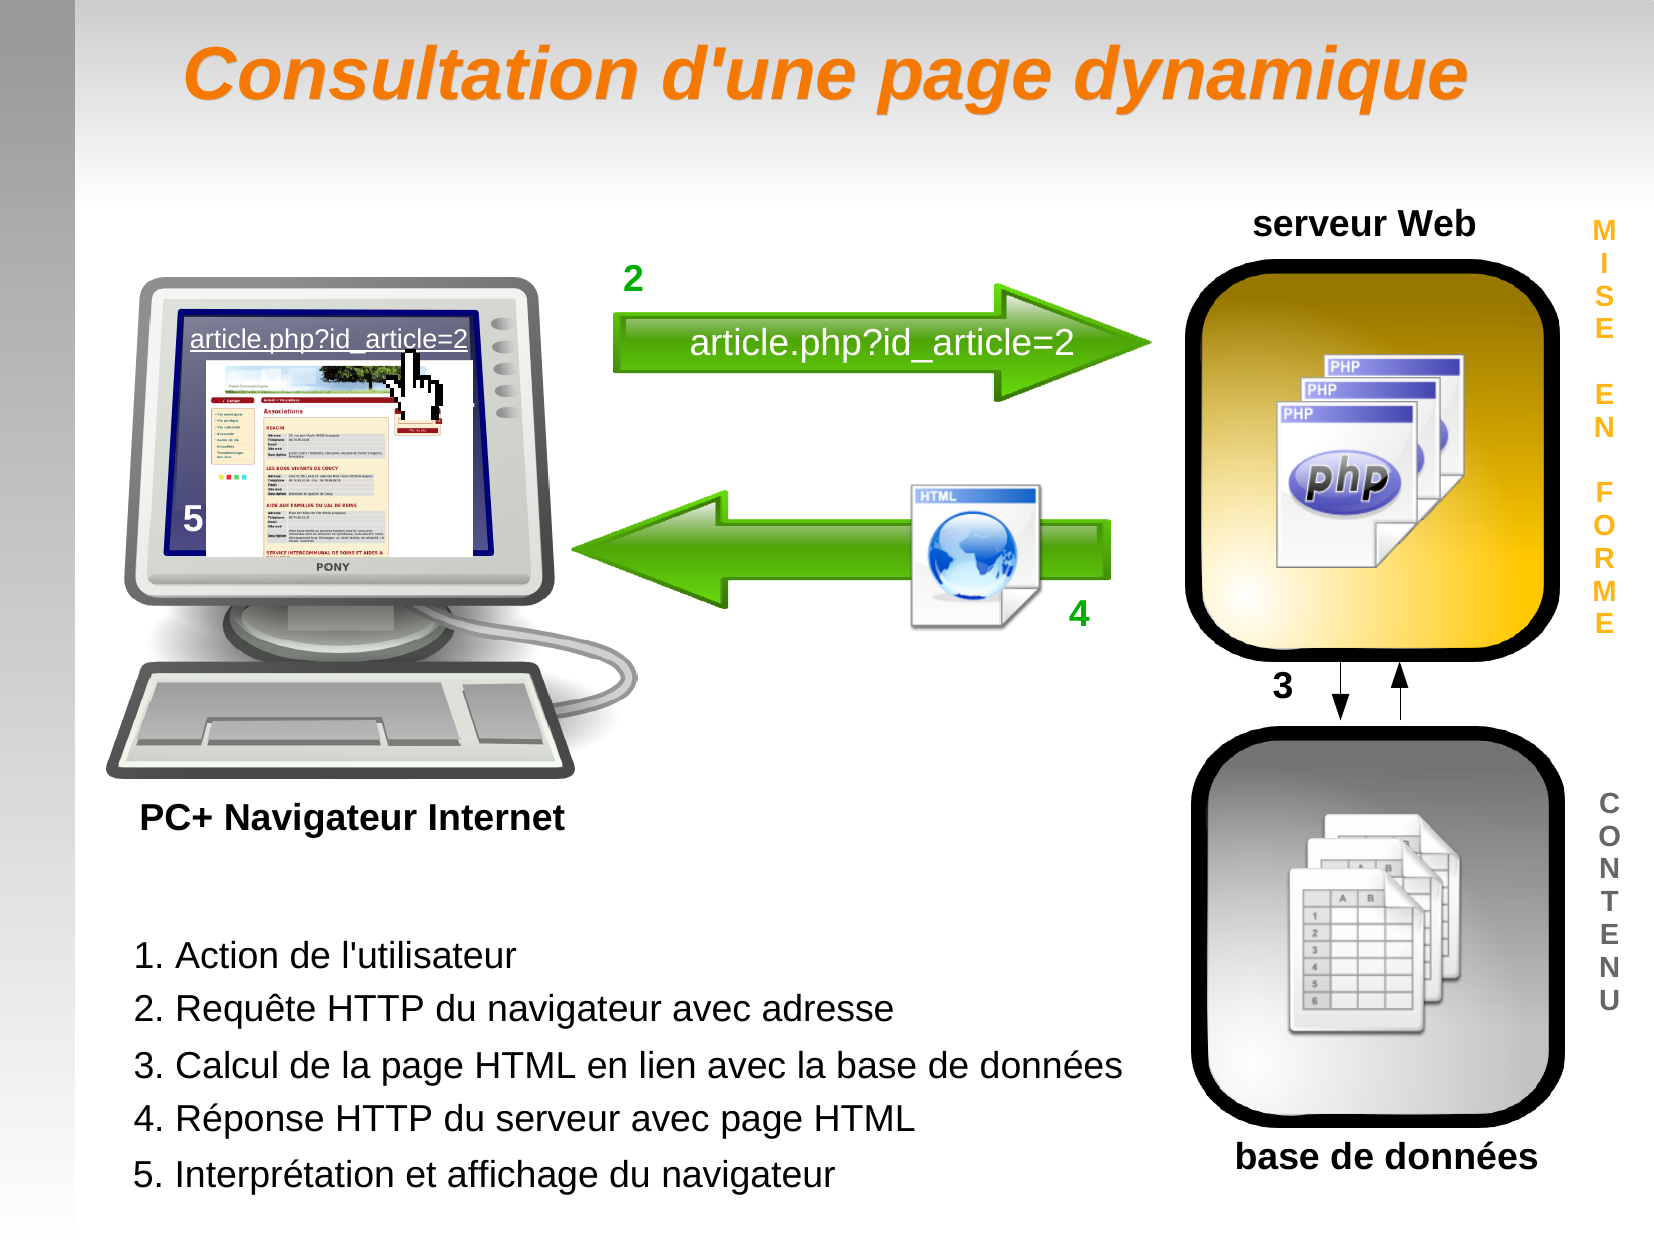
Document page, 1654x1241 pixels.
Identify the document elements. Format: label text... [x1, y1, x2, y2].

text_box base de données [1219, 1127, 1554, 1202]
text_box CONTENU [1583, 779, 1648, 1075]
text_box 5 [168, 490, 219, 554]
picture [1185, 259, 1560, 662]
picture [106, 277, 1152, 780]
text_box serveur Web [1237, 194, 1492, 269]
text_box 1. Action de l'utilisateur [118, 927, 1005, 980]
text_box article.php?id_article=2 [155, 316, 502, 378]
text_box PC+ Navigateur Internet [124, 789, 581, 853]
text_box 3 [1257, 657, 1309, 721]
text_box 2. Requête HTTP du navigateur avec adresse [118, 980, 1005, 1037]
text_box 2 [608, 249, 659, 313]
text_box 4 [1053, 584, 1105, 648]
picture [1191, 726, 1565, 1128]
text_box 3. Calcul de la page HTML en lien avec la base de données [118, 1037, 1182, 1099]
text_box 5. Interprétation et affichage du navigateur [118, 1152, 851, 1207]
text_box 4. Réponse HTTP du serveur avec page HTML [118, 1099, 1005, 1152]
text_box 1 [439, 366, 491, 430]
text_box M I SE EN FORME [1577, 206, 1642, 713]
title Consultation d'une page dynamique [0, 0, 1654, 148]
